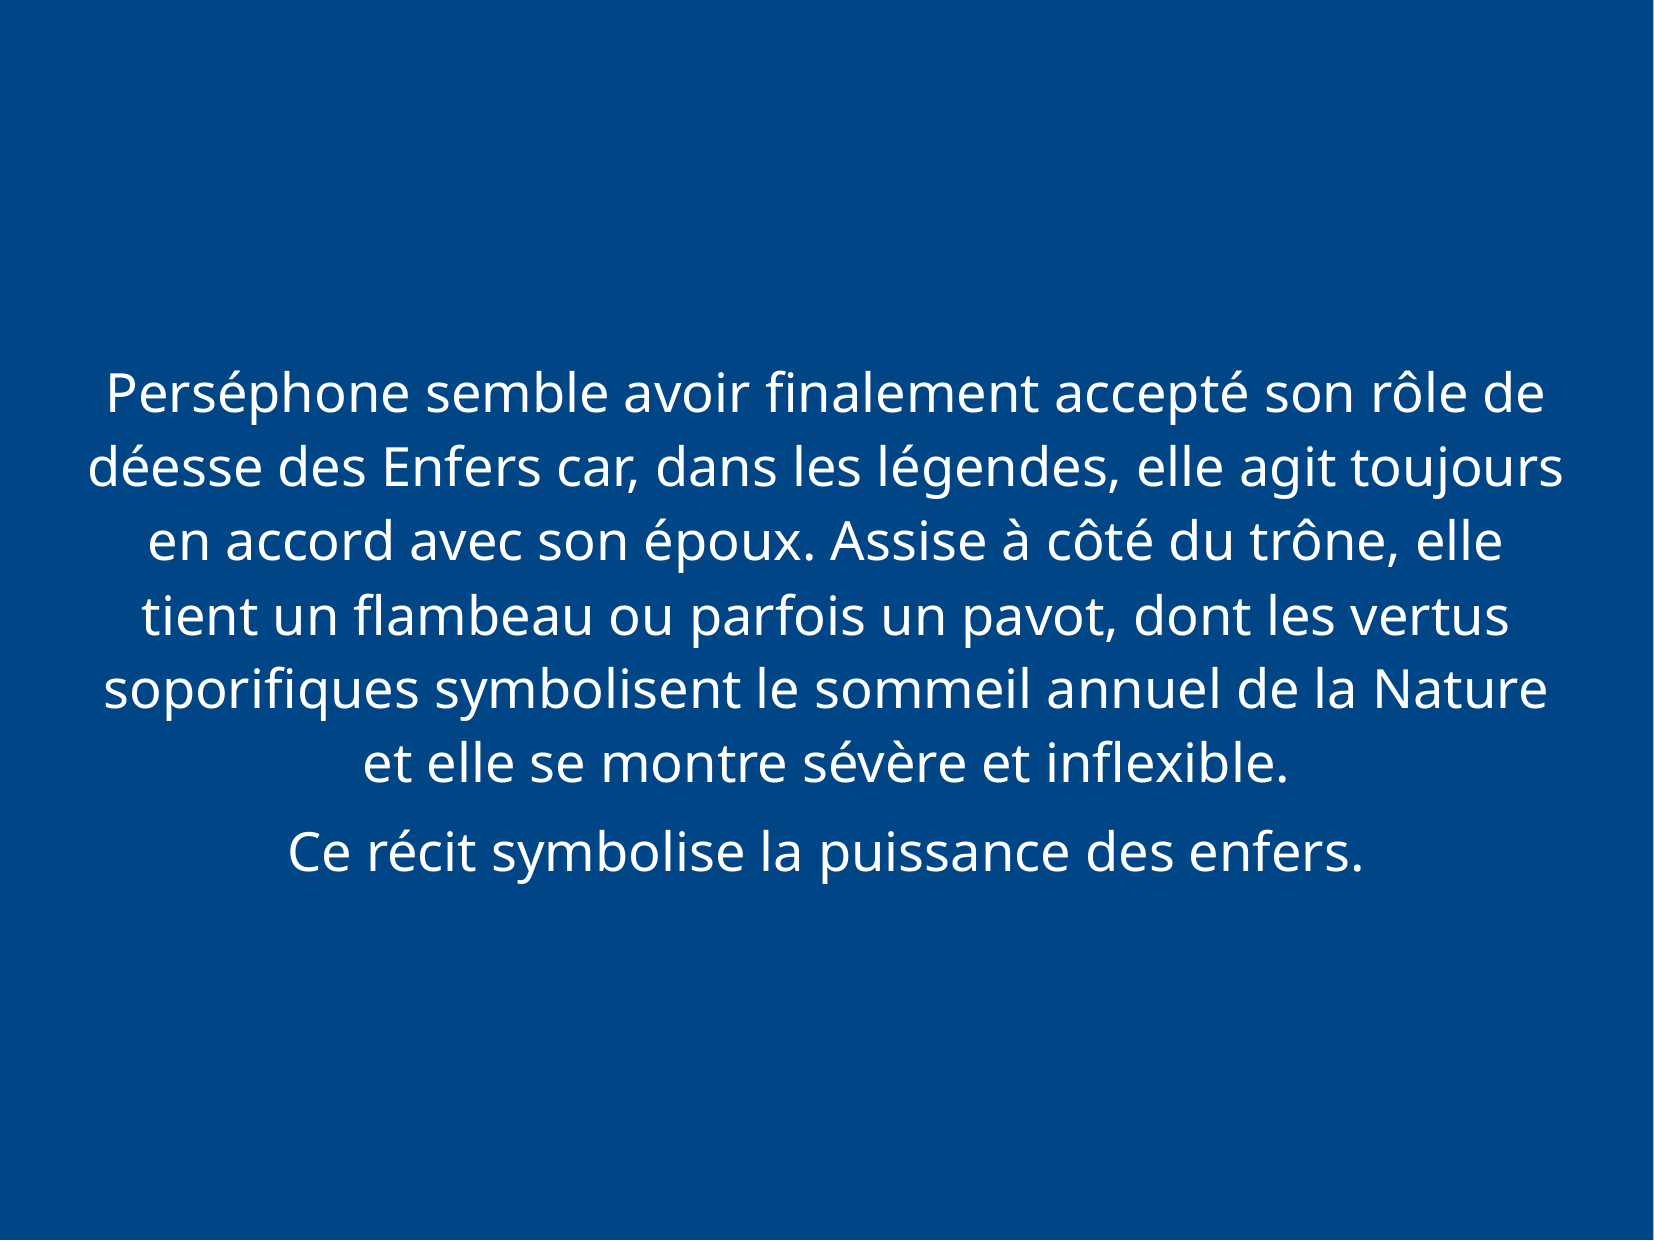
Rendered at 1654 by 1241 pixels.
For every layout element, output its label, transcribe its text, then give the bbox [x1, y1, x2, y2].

subtitle Perséphone semble avoir finalement accepté son rôle de déesse des Enfers car, dans les légendes, elle agit toujours en accord avec son époux. Assise à côté du trône, elle tient un flambeau ou parfois un pavot, dont les vertus soporifiques symbolisent le sommeil annuel de la Nature et elle se montre sévère et inflexible. Ce récit symbolise la puissance des enfers. [82, 49, 1571, 1193]
